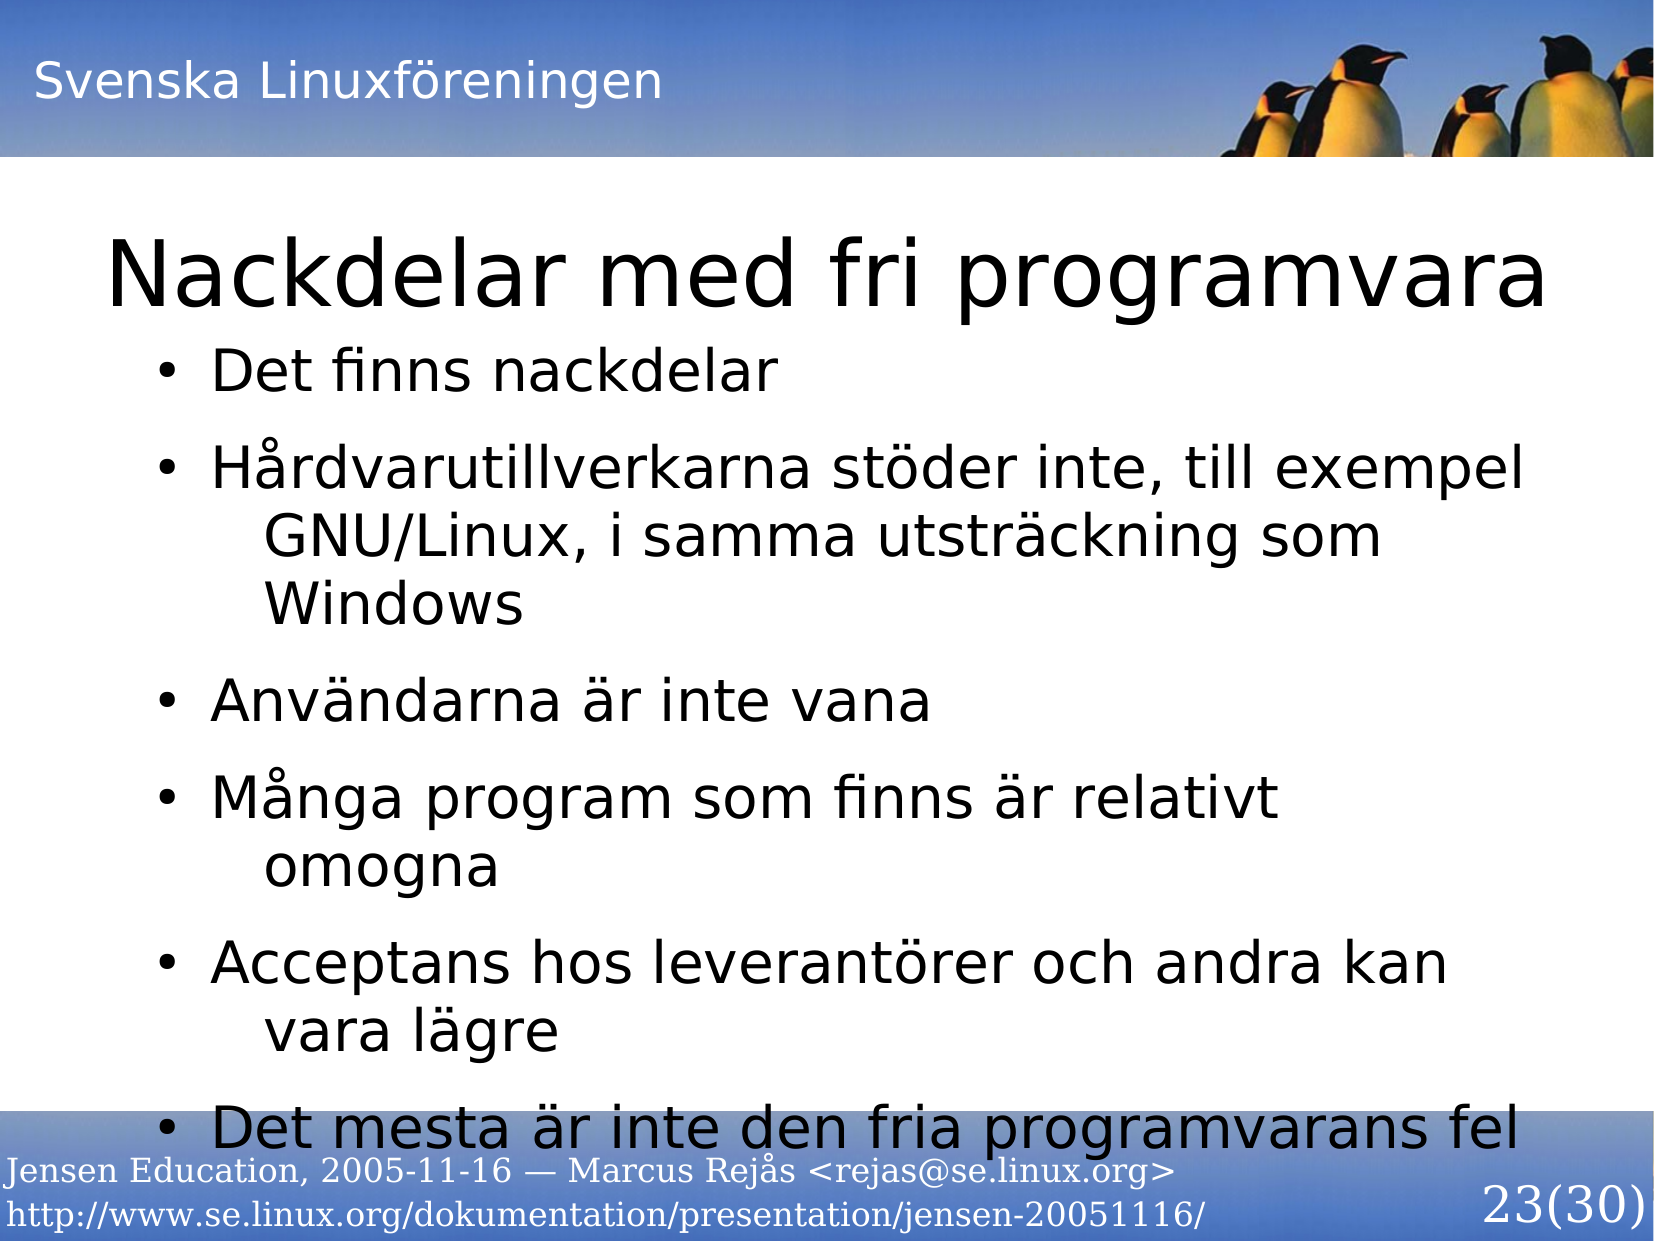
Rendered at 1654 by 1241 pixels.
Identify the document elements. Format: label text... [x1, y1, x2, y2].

list Det finns nackdelar Hårdvarutillverkarna stöder inte, till exempel GNU/Linux, i samma utsträckning som Windows Användarna är inte vana Många program som finns är relativt omogna Acceptans hos leverantörer och andra kan vara lägre Det mesta är inte den fria programvarans fel [121, 337, 1534, 1178]
title Nackdelar med fri programvara [36, 160, 1622, 389]
picture [0, 1111, 1654, 1241]
picture [0, 0, 1654, 157]
